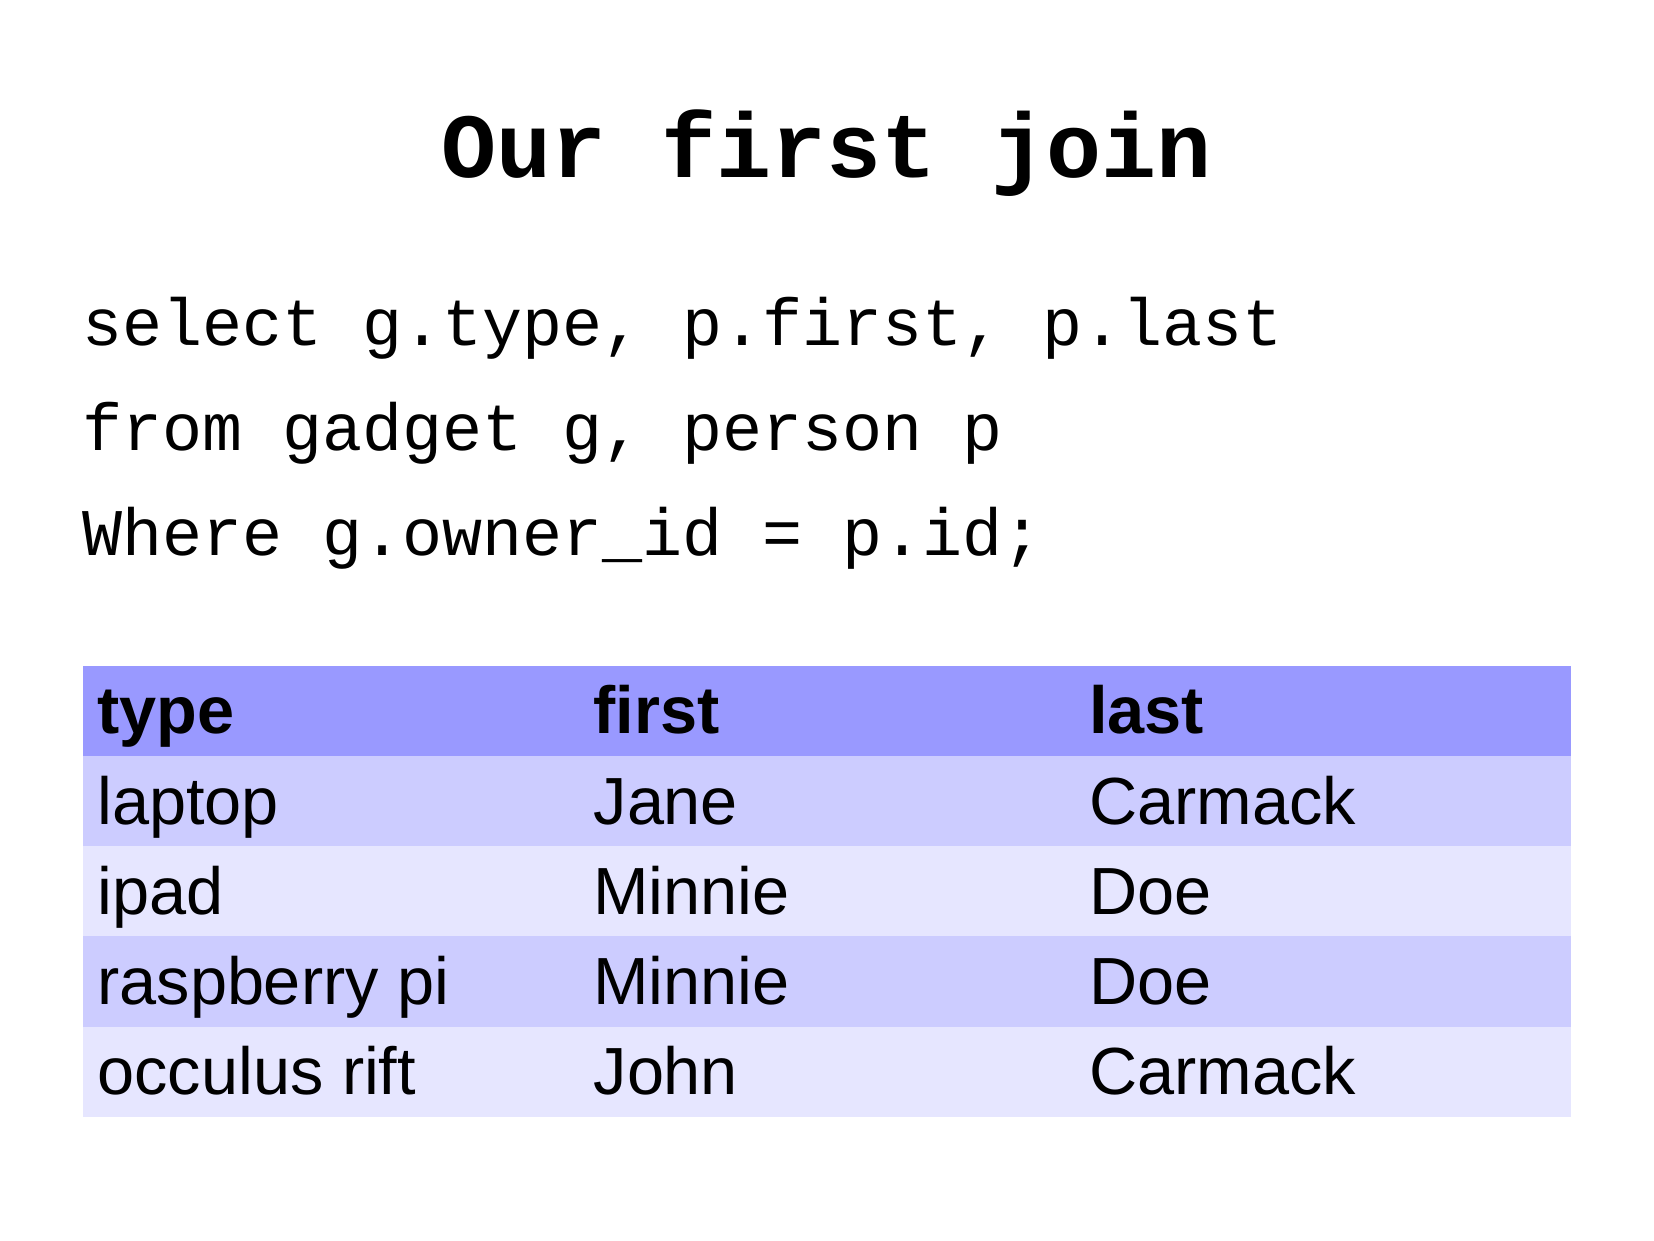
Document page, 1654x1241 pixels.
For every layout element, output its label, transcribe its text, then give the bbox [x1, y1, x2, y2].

table_header type [83, 666, 579, 756]
table_cell Carmack [1075, 1027, 1571, 1117]
table_cell Jane [579, 756, 1075, 846]
table_header last [1075, 666, 1571, 756]
table_cell laptop [83, 756, 579, 846]
title Our first join [82, 49, 1571, 257]
table_cell Doe [1075, 846, 1571, 936]
table_cell ipad [83, 846, 579, 936]
table_cell John [579, 1027, 1075, 1117]
table_cell Minnie [579, 846, 1075, 936]
list select g.type, p.first, p.last from gadget g, person p Where g.owner_id = p.id; [82, 290, 1571, 634]
table_cell occulus rift [83, 1027, 579, 1117]
table_cell raspberry pi [83, 936, 579, 1027]
table_cell Doe [1075, 936, 1571, 1027]
table_header first [579, 666, 1075, 756]
table_cell Carmack [1075, 756, 1571, 846]
table_cell Minnie [579, 936, 1075, 1027]
